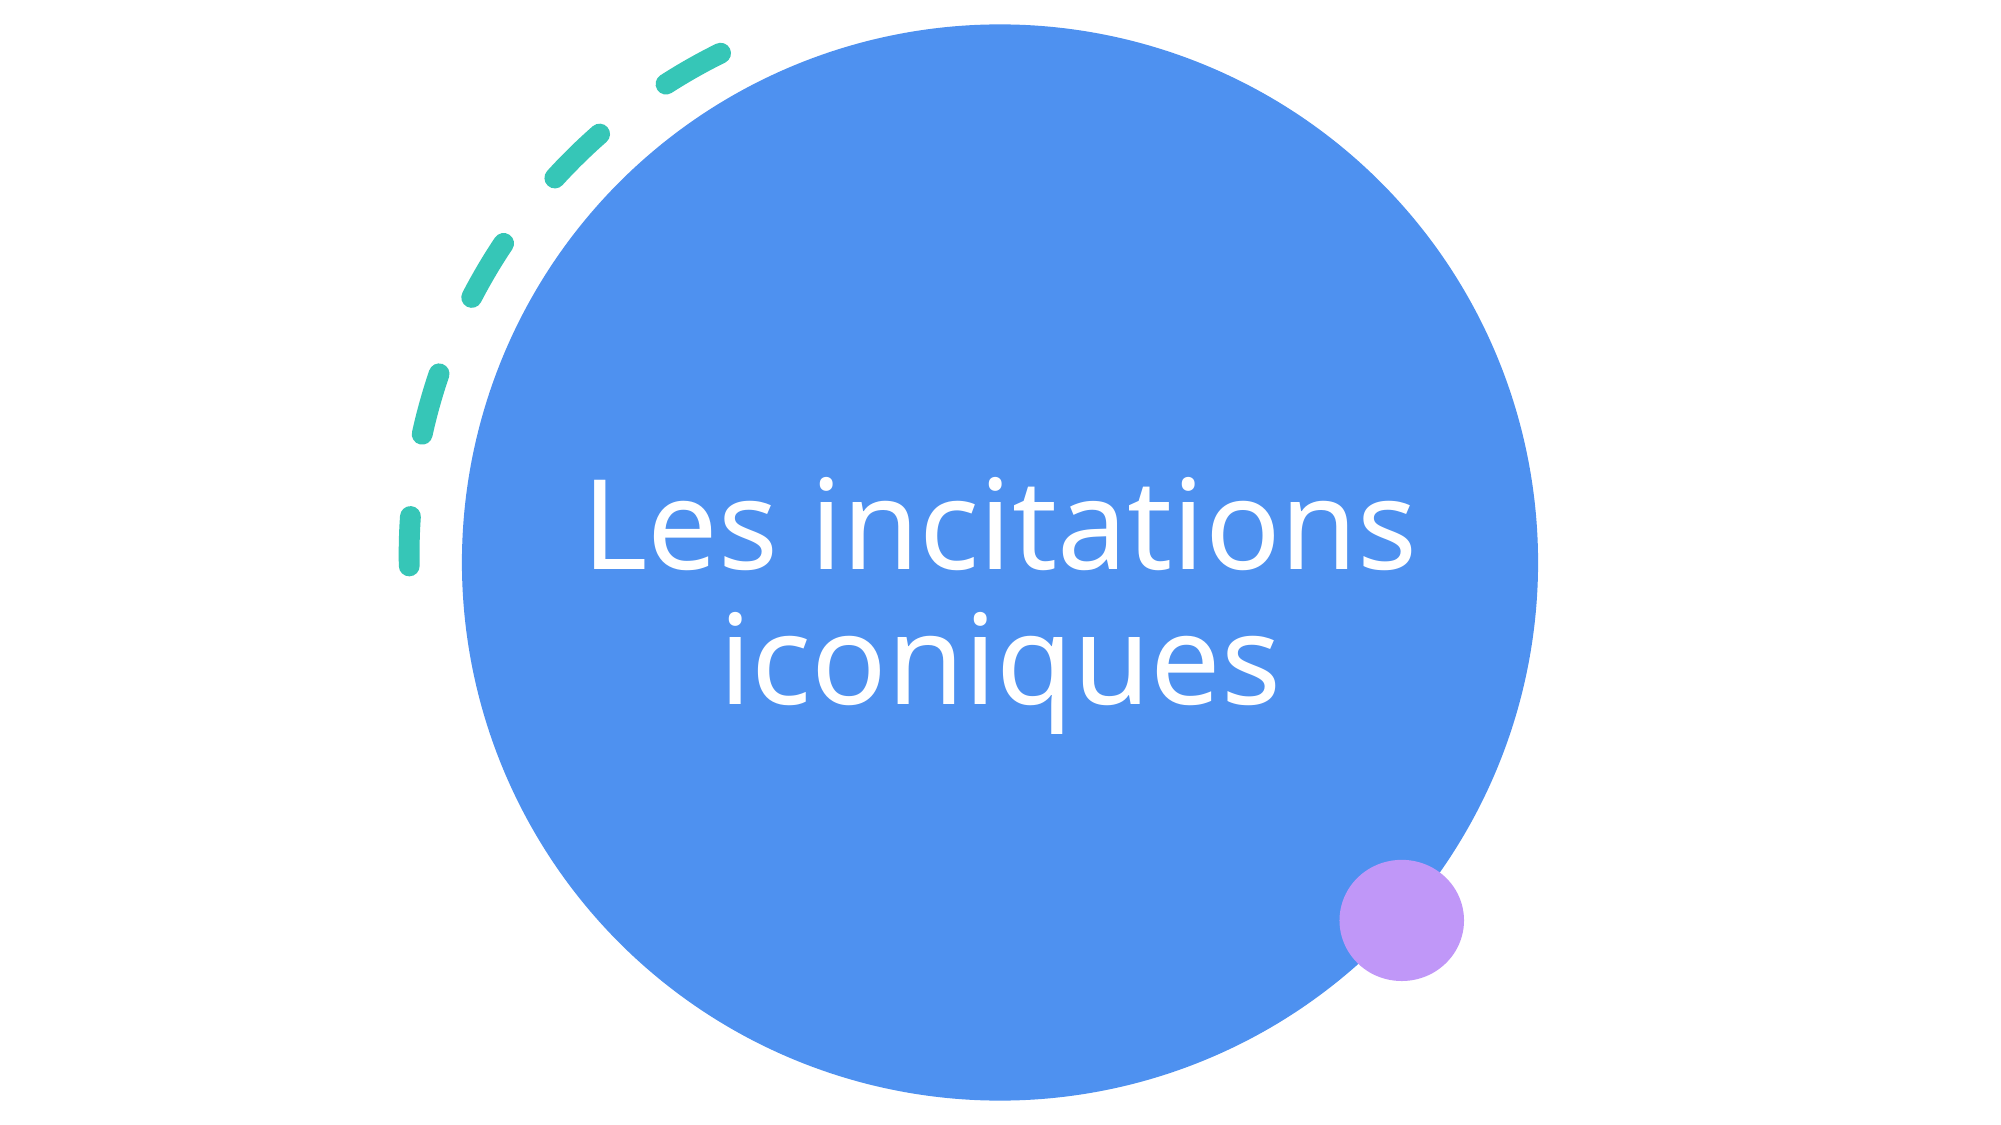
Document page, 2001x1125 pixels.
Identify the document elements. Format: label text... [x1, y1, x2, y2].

title Les incitations iconiques [544, 326, 1457, 668]
list [544, 668, 1457, 921]
